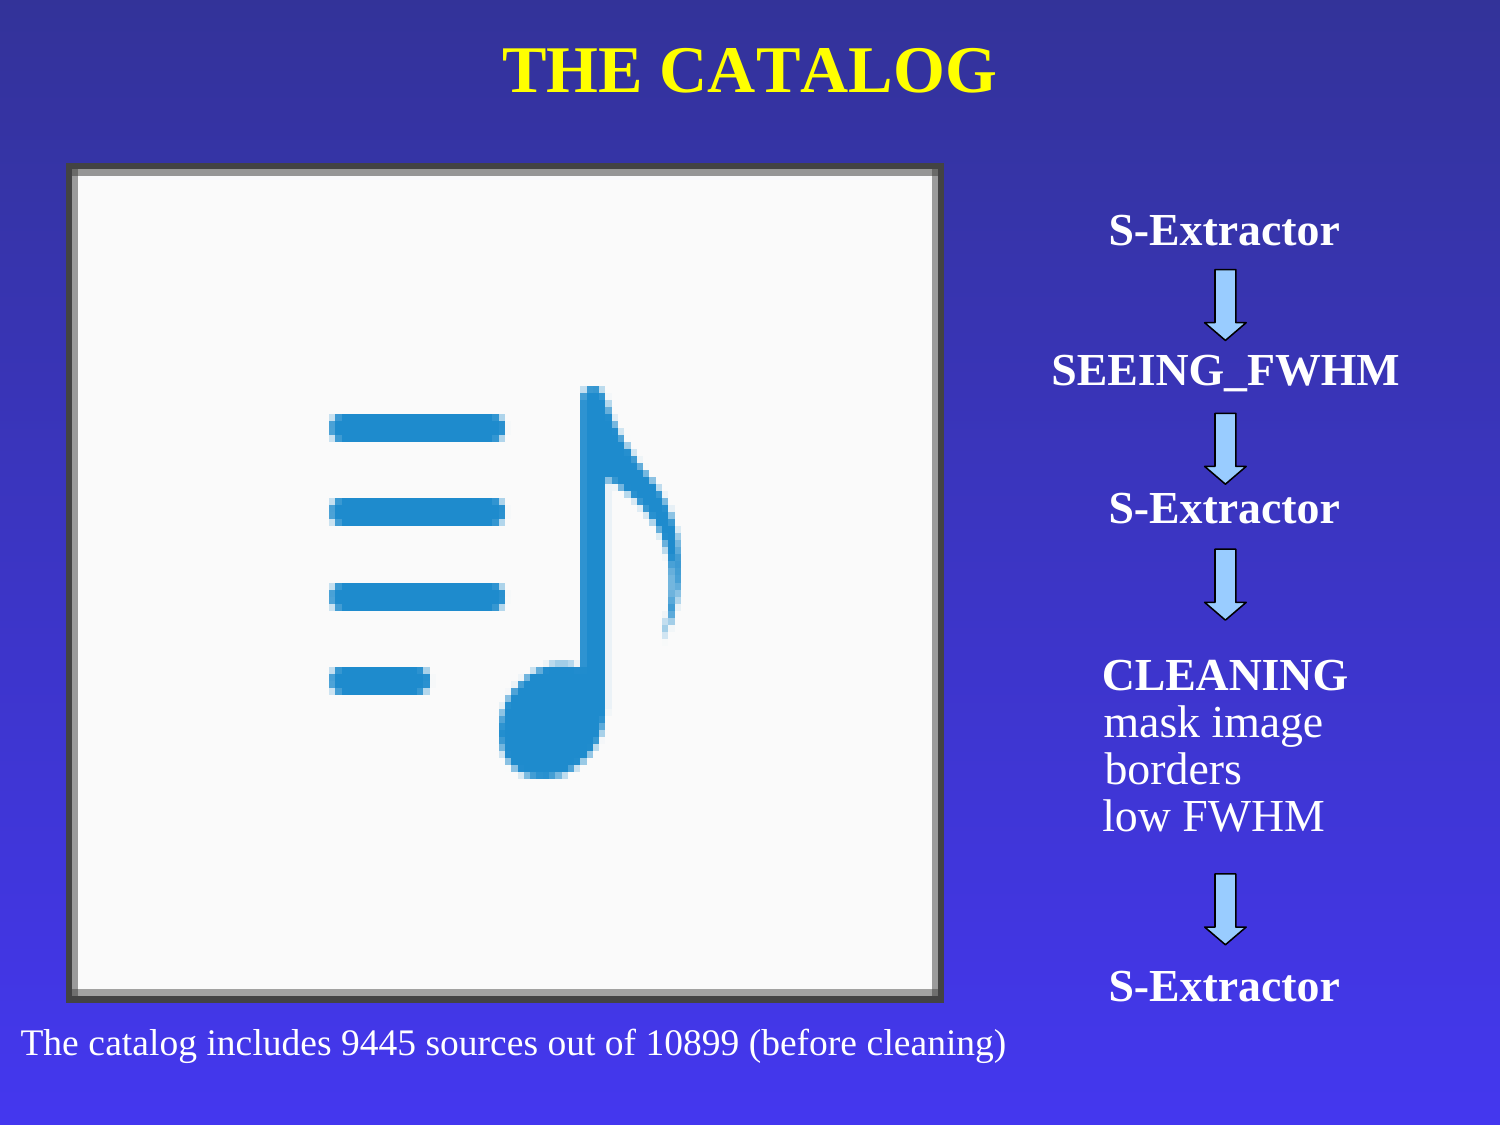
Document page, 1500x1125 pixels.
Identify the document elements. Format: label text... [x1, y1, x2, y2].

text_box [1204, 413, 1247, 478]
text_box S-Extractor [1033, 200, 1416, 262]
text_box [1204, 549, 1247, 621]
text_box S-Extractor [1033, 478, 1416, 540]
text_box The catalog includes 9445 sources out of 10899 (before cleaning)‏ [5, 1015, 1004, 1068]
text_box [65, 161, 945, 1004]
text_box [1205, 928, 1246, 945]
text_box [1204, 269, 1247, 341]
text_box SEEING_FWHM [974, 340, 1477, 402]
text_box THE CATALOG [422, 30, 1078, 114]
text_box CLEANING mask image borders low FWHM [956, 614, 1459, 928]
text_box S-Extractor [1033, 956, 1416, 1018]
